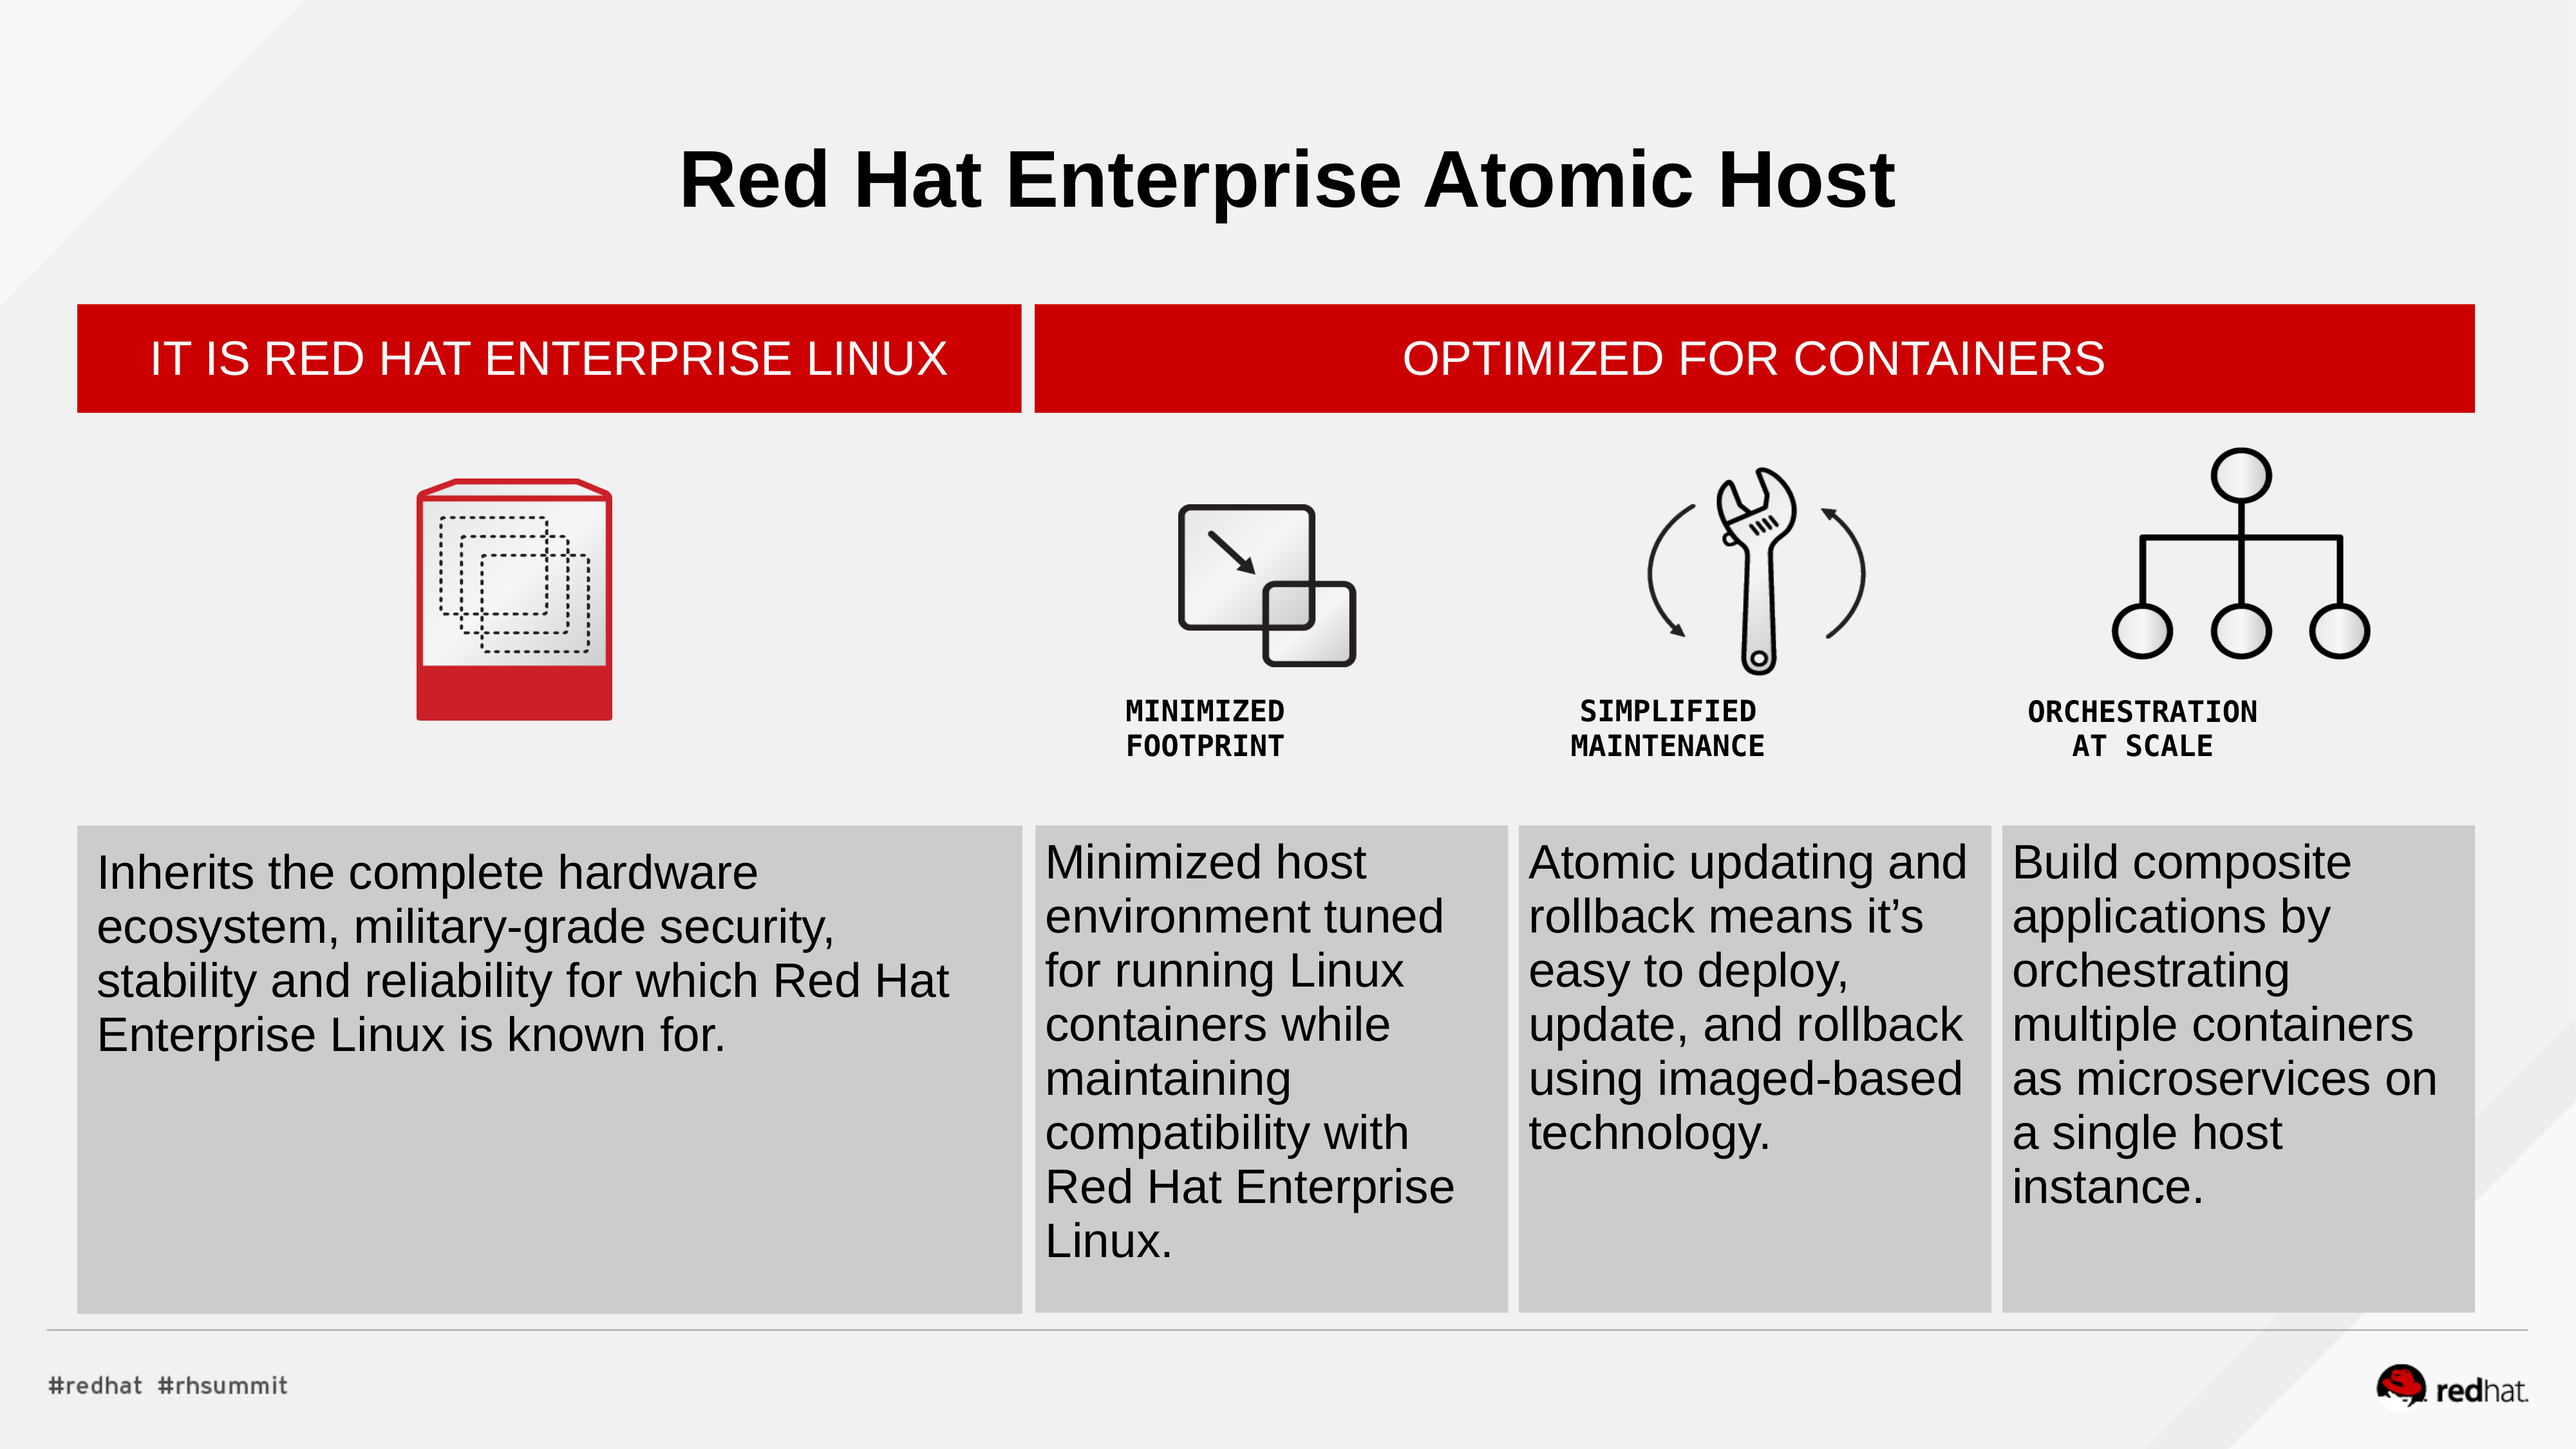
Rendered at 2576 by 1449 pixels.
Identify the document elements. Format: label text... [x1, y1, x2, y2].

text_box SIMPLIFIED MAINTENANCE [1561, 689, 1987, 819]
text_box MINIMIZED FOOTPRINT [1116, 689, 1461, 819]
title Red Hat Enterprise Atomic Host [129, 57, 2447, 300]
text_box Inherits the complete hardware ecosystem, military-grade security, stability and reliability for which Red Hat Enterprise Linux is known for. [77, 826, 1022, 1314]
text_box Atomic updating and rollback means it’s easy to deploy, update, and rollback using imaged-based technology. [1519, 825, 1992, 1313]
text_box Minimized host environment tuned for running Linux containers while maintaining compatibility with Red Hat Enterprise Linux. [1035, 825, 1509, 1313]
text_box OPTIMIZED FOR CONTAINERS [1035, 304, 2476, 413]
text_box ORCHESTRATION AT SCALE [2018, 690, 2502, 819]
picture [0, 0, 2576, 1449]
text_box Build composite applications by orchestrating multiple containers as microservices on a single host instance. [2002, 825, 2476, 1313]
text_box IT IS RED HAT ENTERPRISE LINUX [77, 304, 1022, 413]
